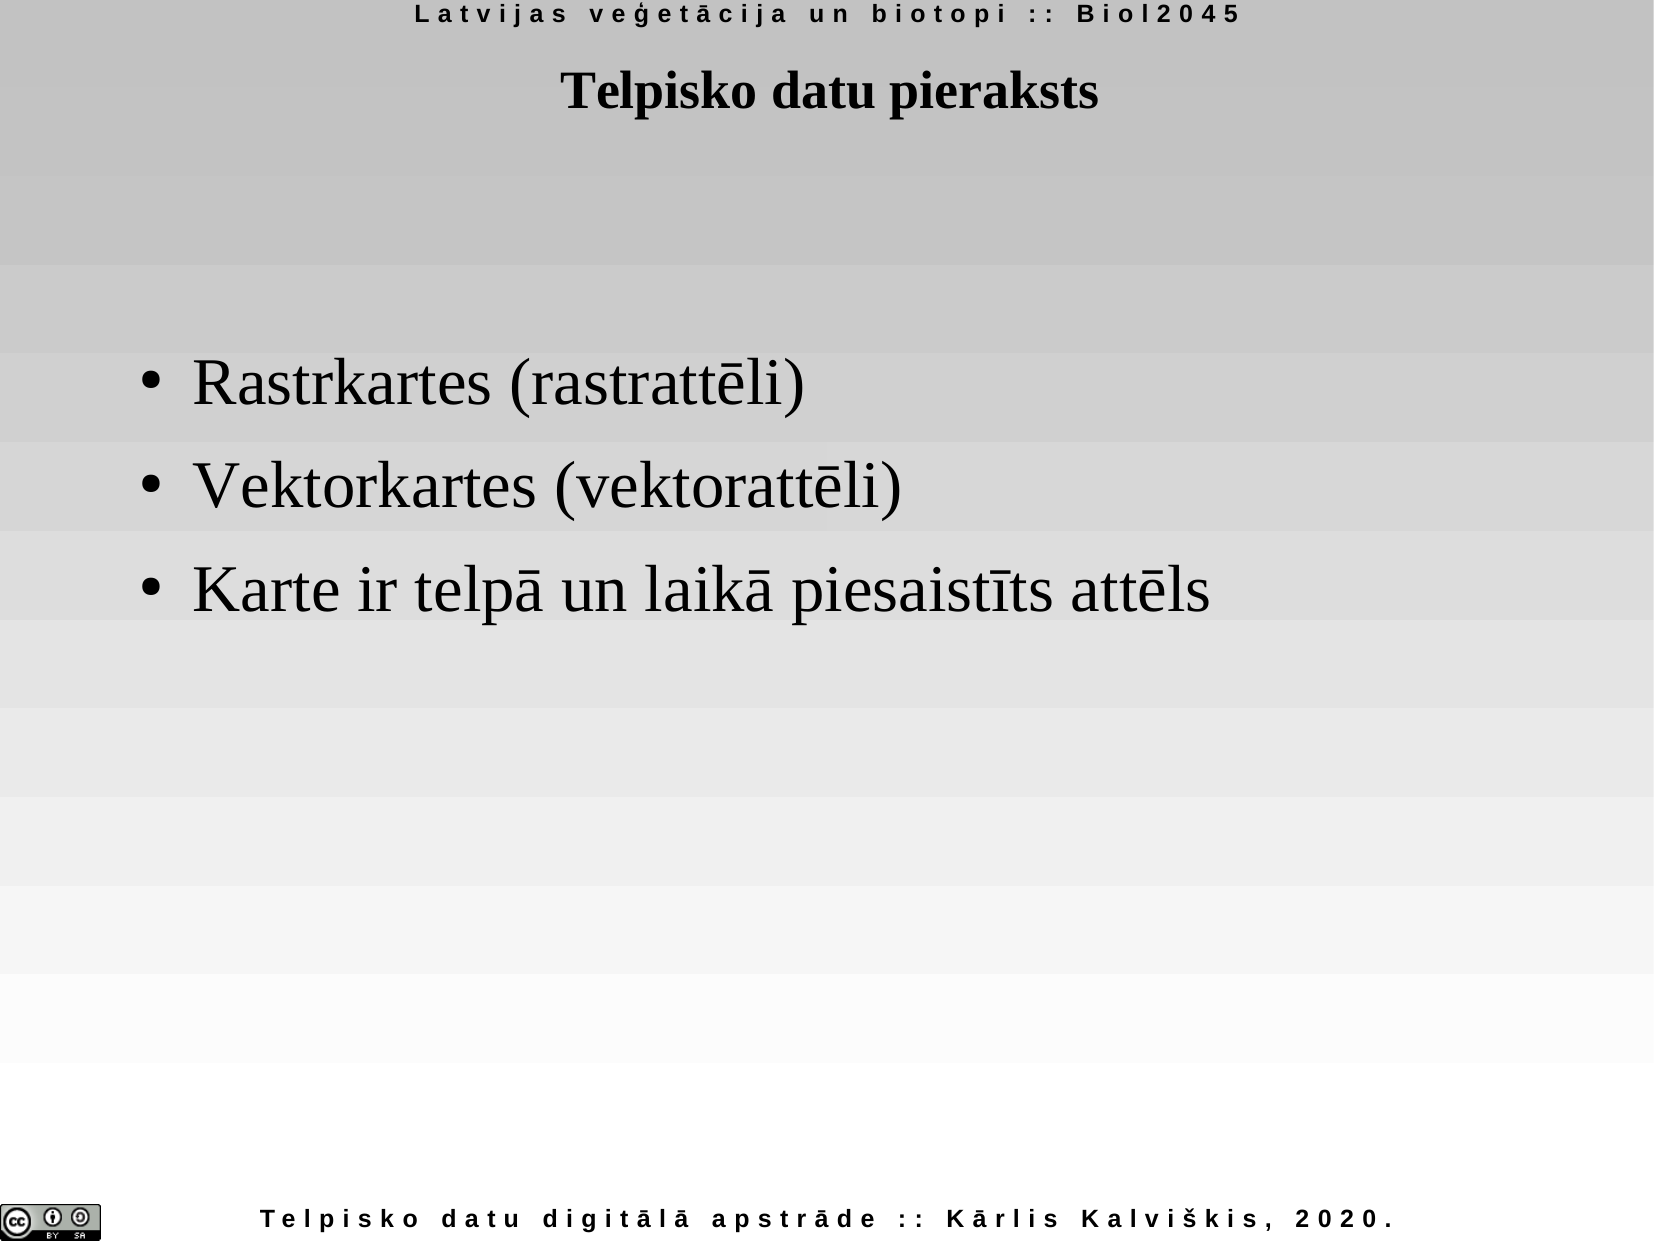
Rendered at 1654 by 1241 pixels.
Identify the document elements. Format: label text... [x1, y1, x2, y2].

title Telpisko datu pieraksts [34, 61, 1626, 296]
picture [0, 0, 1654, 1241]
list Rastrkartes (rastrattēli) Vektorkartes (vektorattēli) Karte ir telpā un laikā piesaistīts attēls [121, 344, 1534, 1127]
